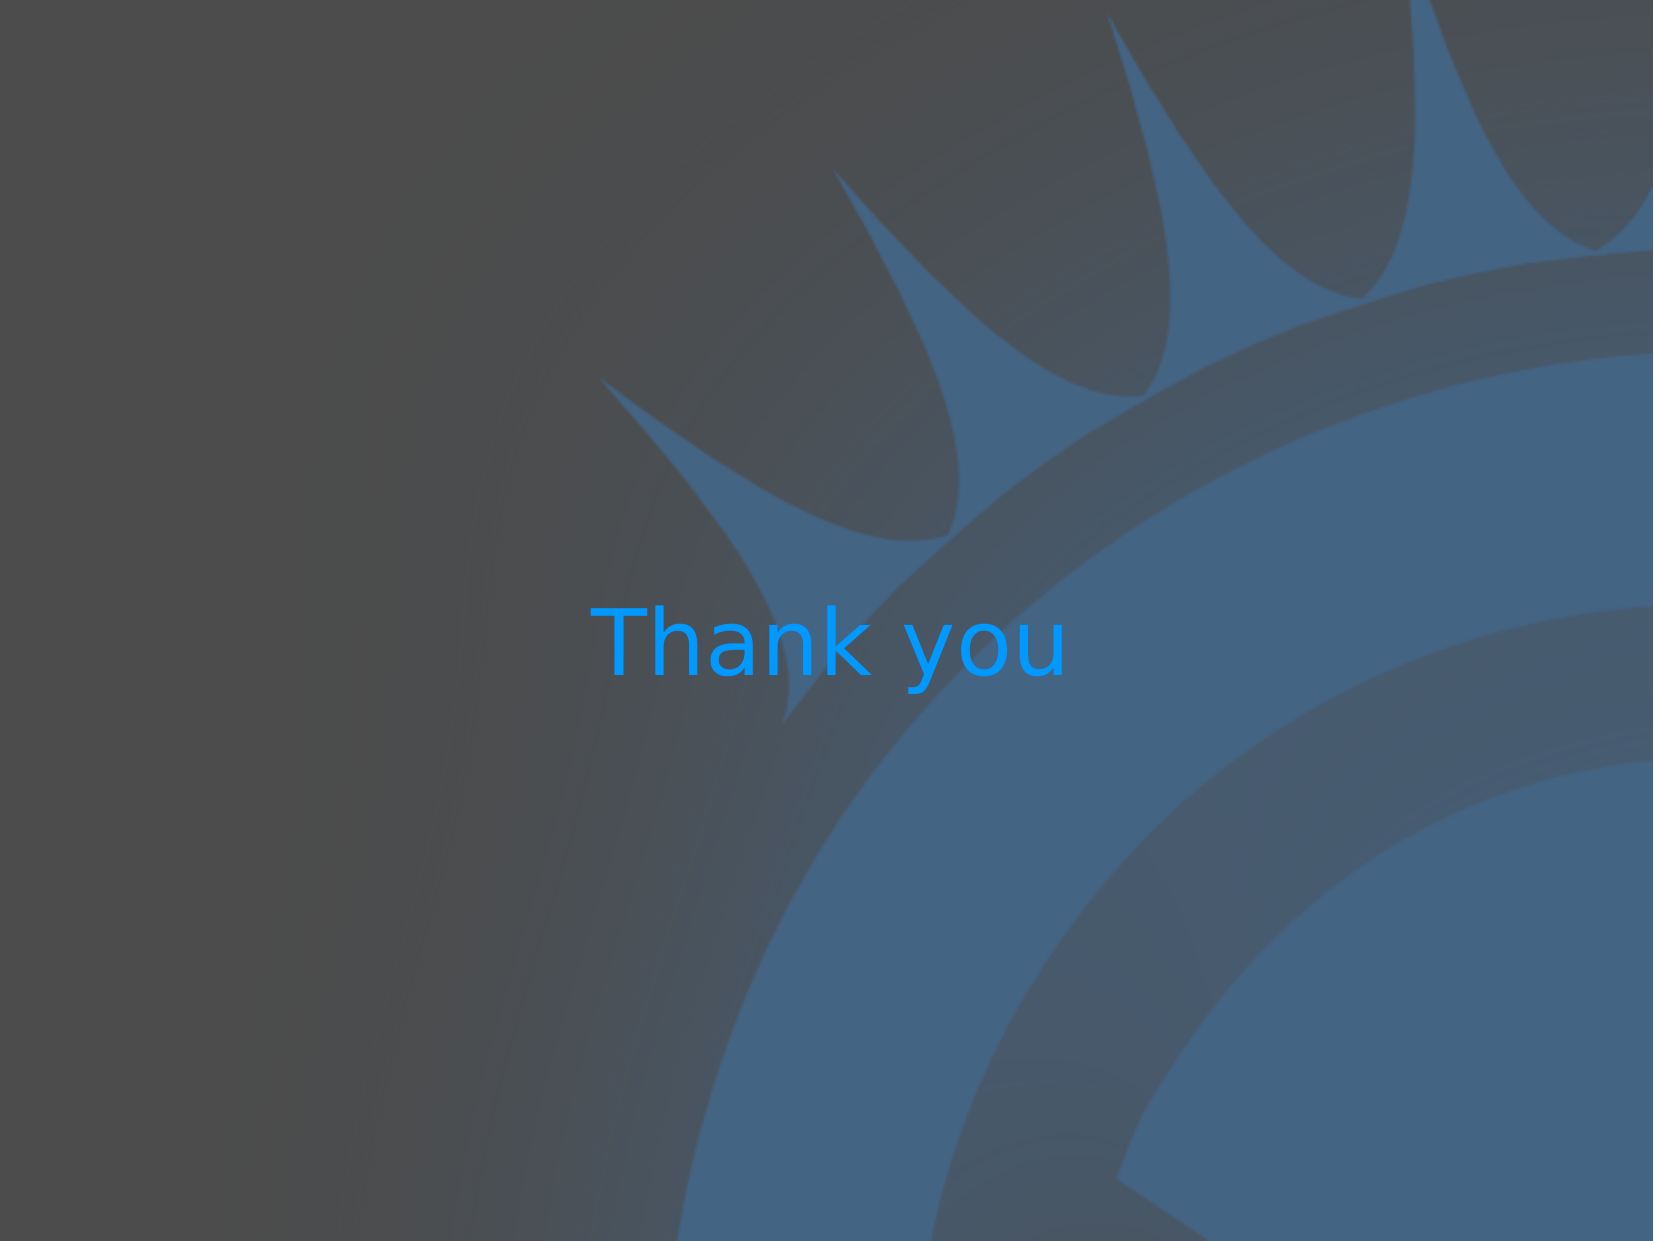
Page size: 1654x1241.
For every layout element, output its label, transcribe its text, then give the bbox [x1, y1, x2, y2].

title Thank you [87, 540, 1576, 748]
picture [0, 0, 1654, 1241]
